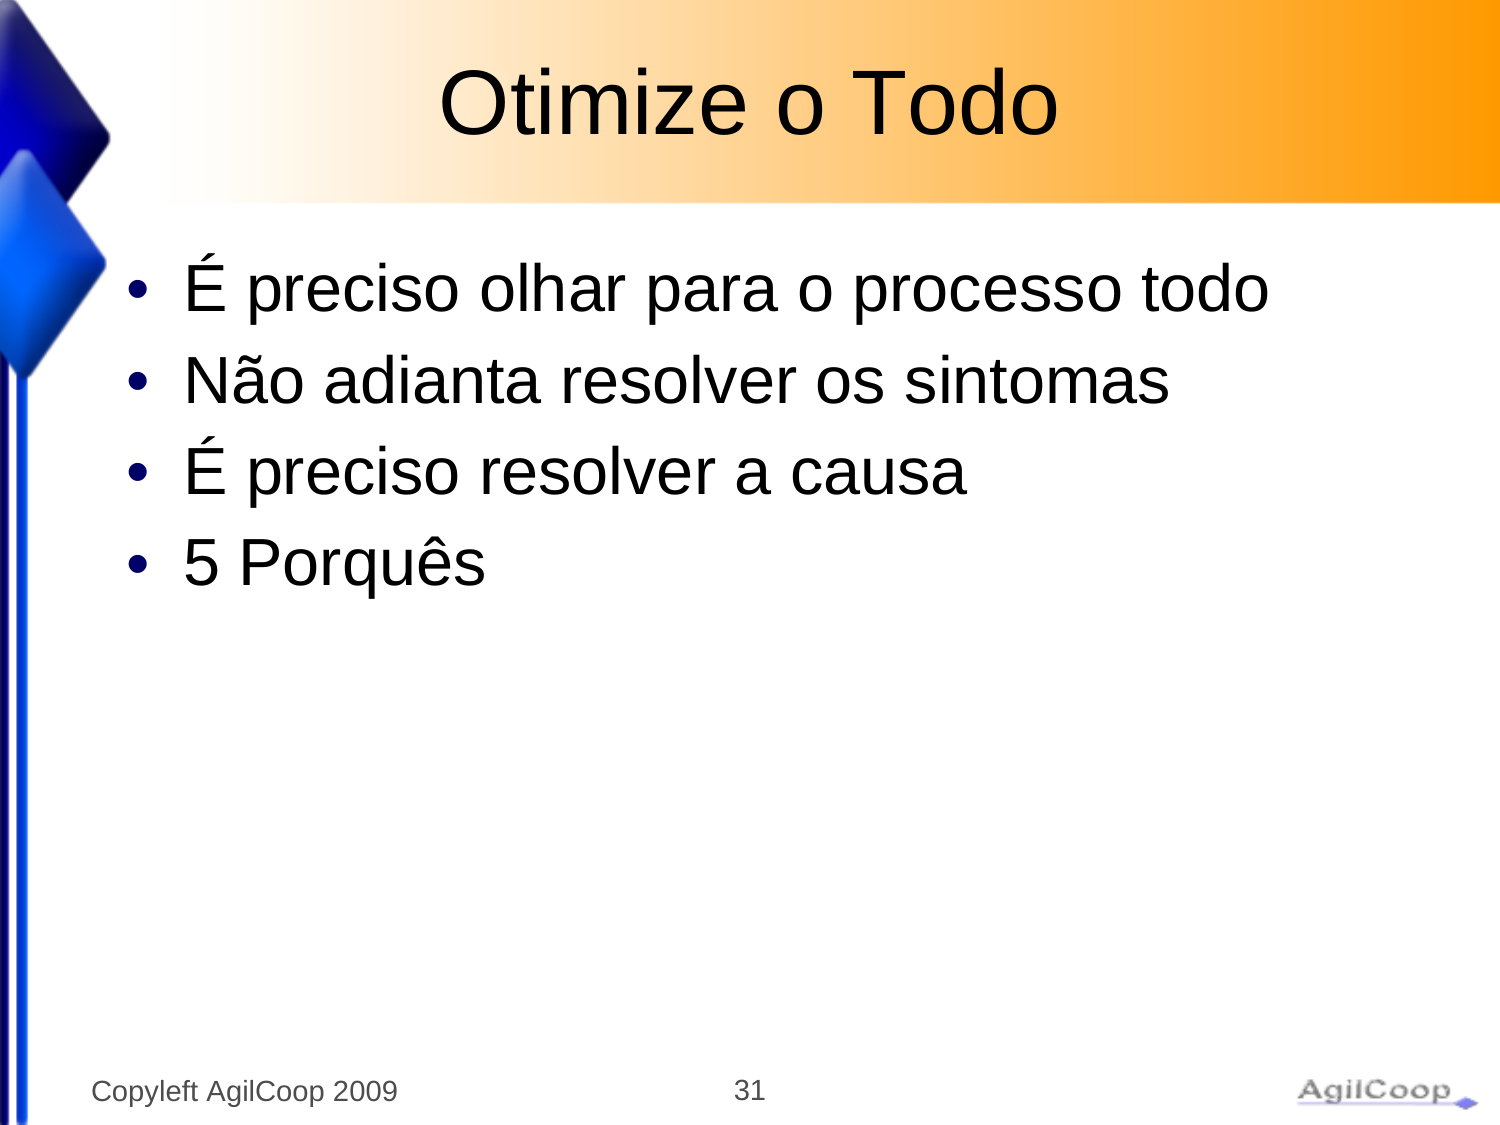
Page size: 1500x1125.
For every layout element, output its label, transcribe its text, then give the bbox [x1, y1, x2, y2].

title Otimize o Todo [75, 8, 1426, 197]
list É preciso olhar para o processo todo Não adianta resolver os sintomas É preciso resolver a causa 5 Porquês [112, 243, 1425, 1006]
picture [0, 0, 1500, 1125]
